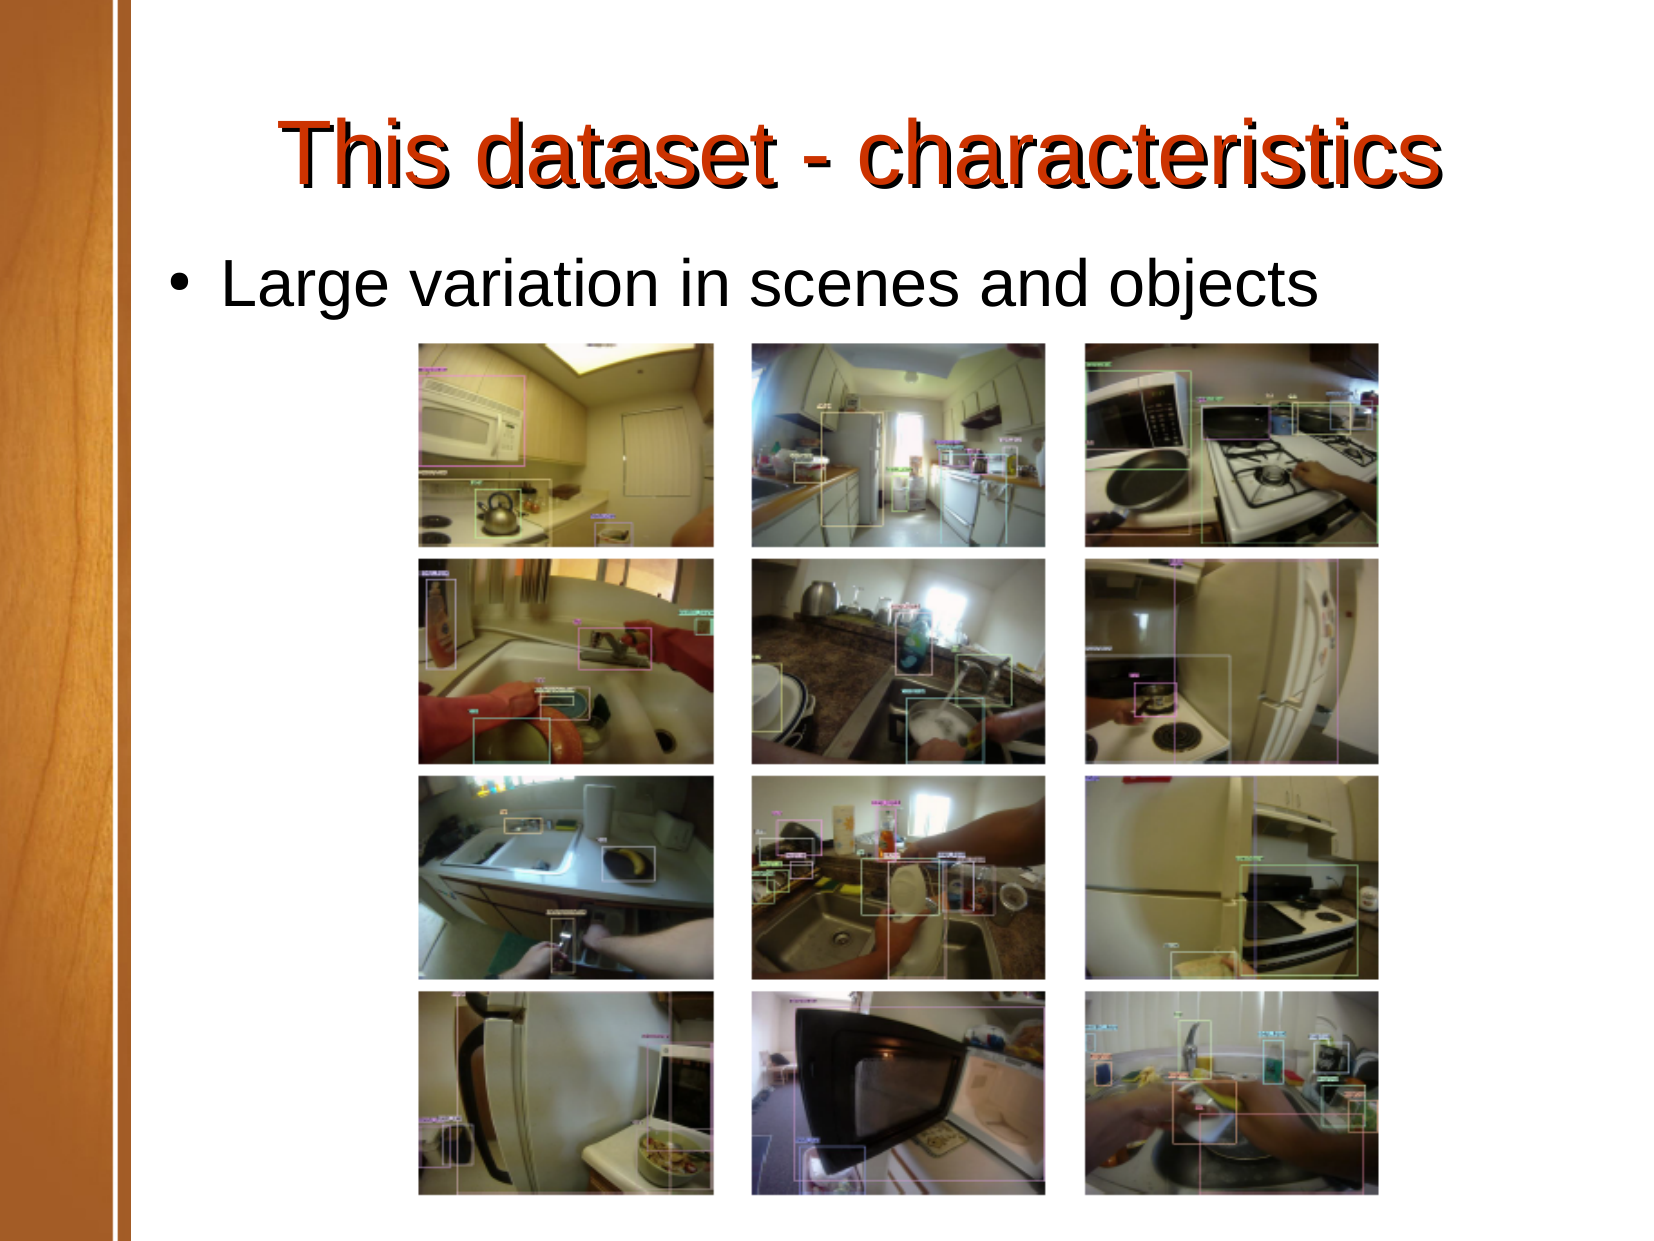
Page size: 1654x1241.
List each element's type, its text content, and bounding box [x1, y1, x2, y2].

title This dataset - characteristics [150, 56, 1571, 246]
picture [0, 0, 131, 1241]
picture [408, 337, 1388, 1202]
list Large variation in scenes and objects [150, 246, 1571, 1051]
